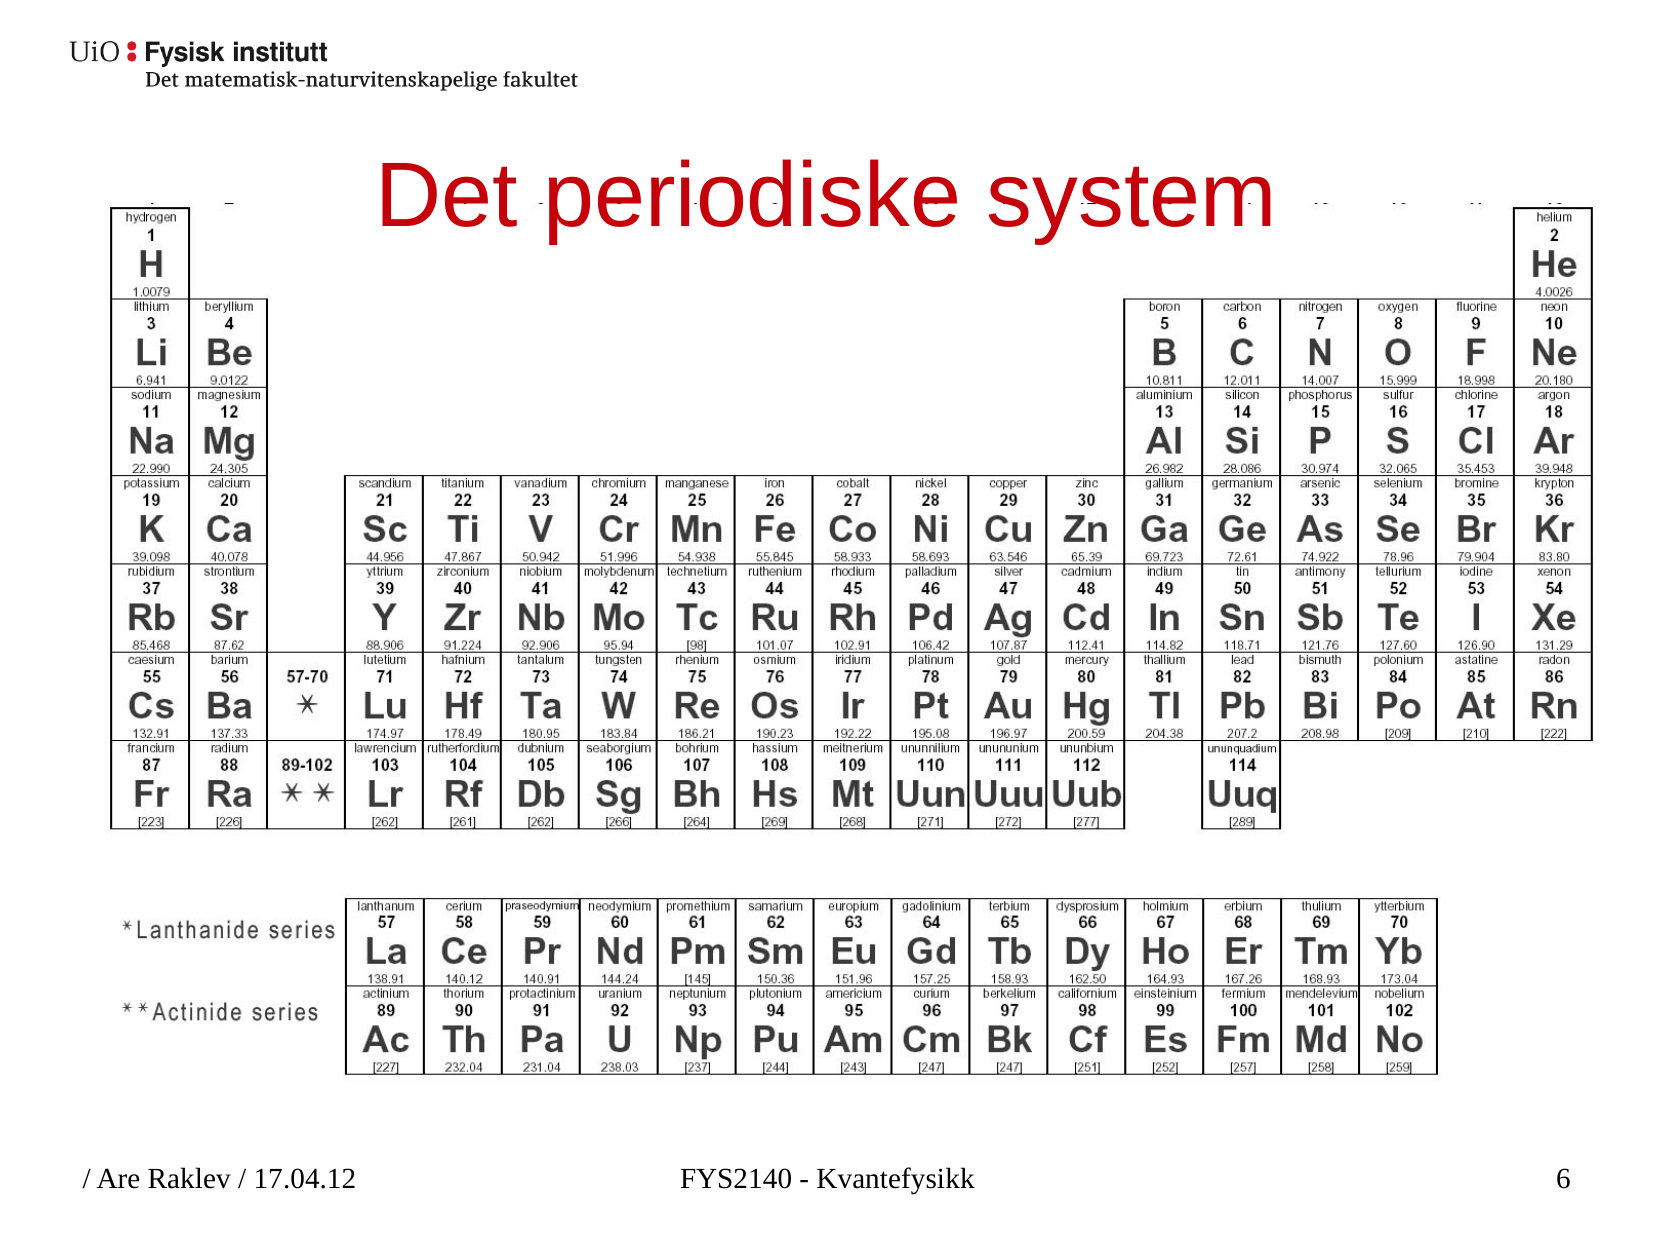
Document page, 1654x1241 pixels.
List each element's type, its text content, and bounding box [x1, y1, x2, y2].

title Det periodiske system [82, 90, 1571, 298]
picture [68, 37, 581, 93]
picture [105, 203, 1599, 1084]
